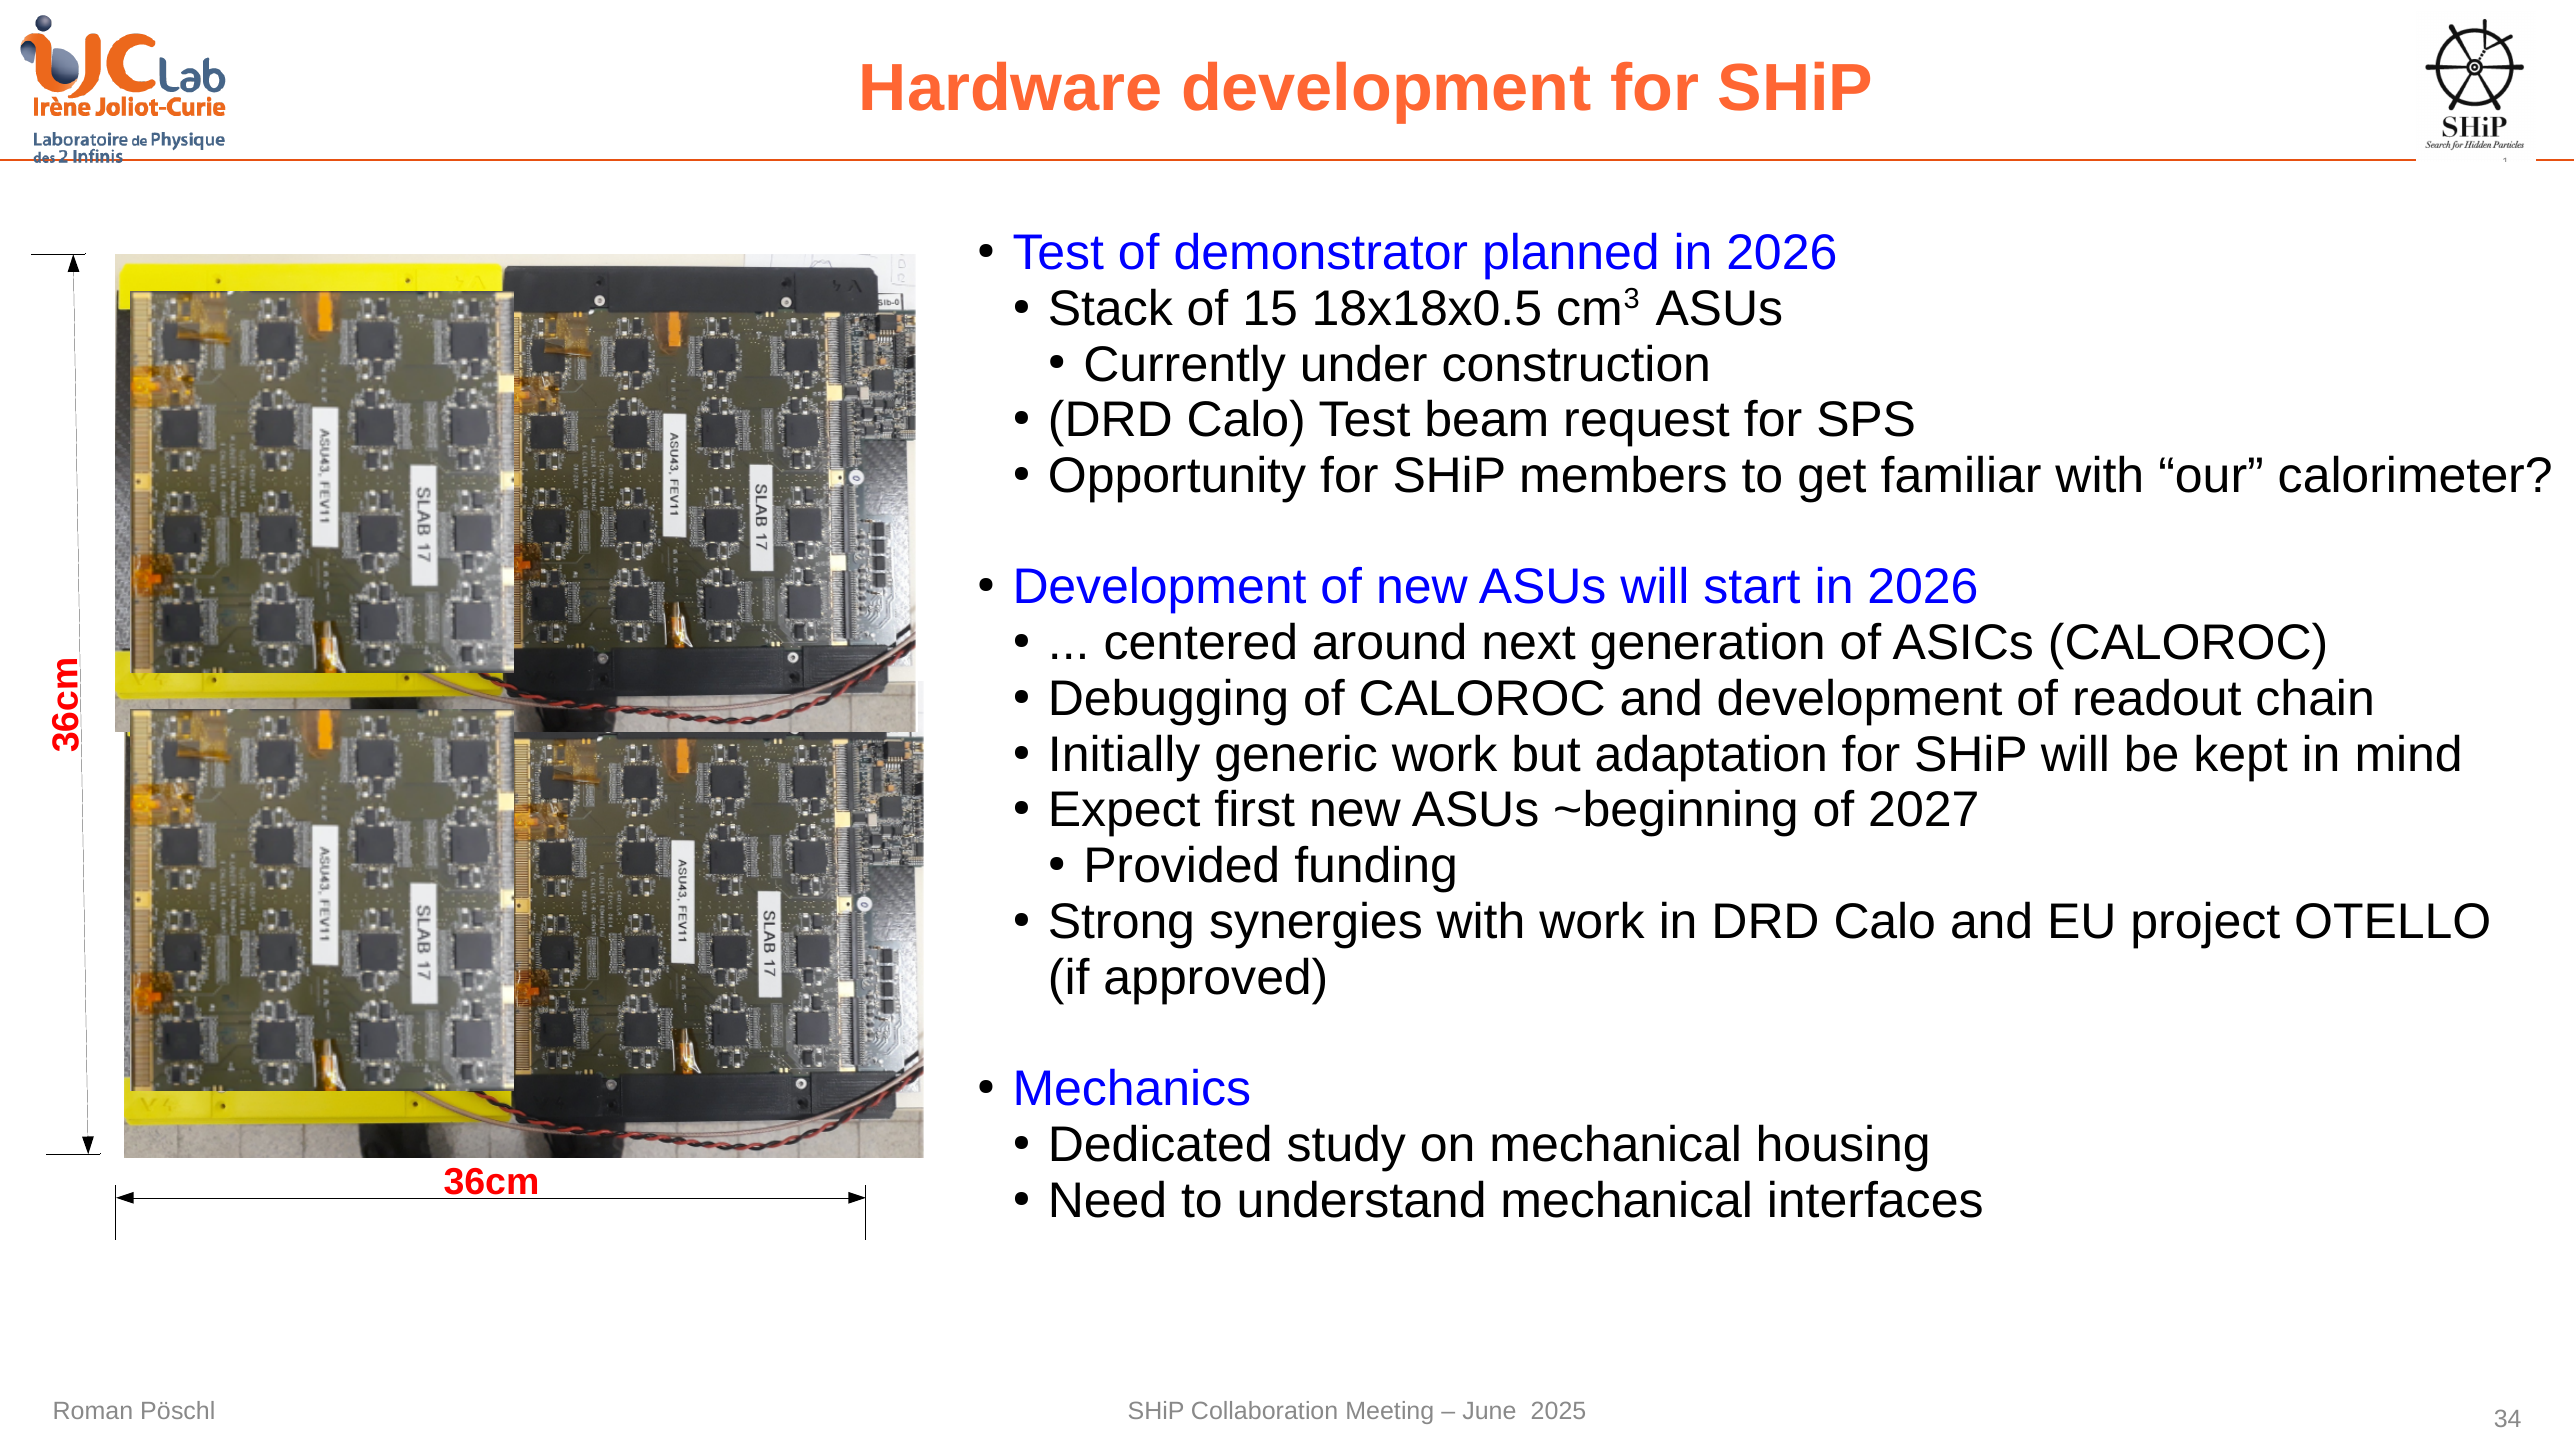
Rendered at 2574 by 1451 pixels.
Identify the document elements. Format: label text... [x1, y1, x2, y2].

text_box Test of demonstrator planned in 2026 Stack of 15 18x18x0.5 cm3 ASUs Currently under construction (DRD Calo) Test beam request for SPS Opportunity for SHiP members to get familiar with “our” calorimeter? Development of new ASUs will start in 2026 ... centered around next generation of ASICs (CALOROC) Debugging of CALOROC and development of readout chain Initially generic work but adaptation for SHiP will be kept in mind Expect first new ASUs ~beginning of 2027 Provided funding Strong synergies with work in DRD Calo and EU project OTELLO (if approved) Mechanics Dedicated study on mechanical housing Need to understand mechanical interfaces [962, 216, 2574, 1291]
title Hardware development for SHiP [285, 7, 2431, 168]
picture [4, 0, 241, 178]
picture [115, 254, 926, 1159]
picture [2431, 11, 2536, 162]
